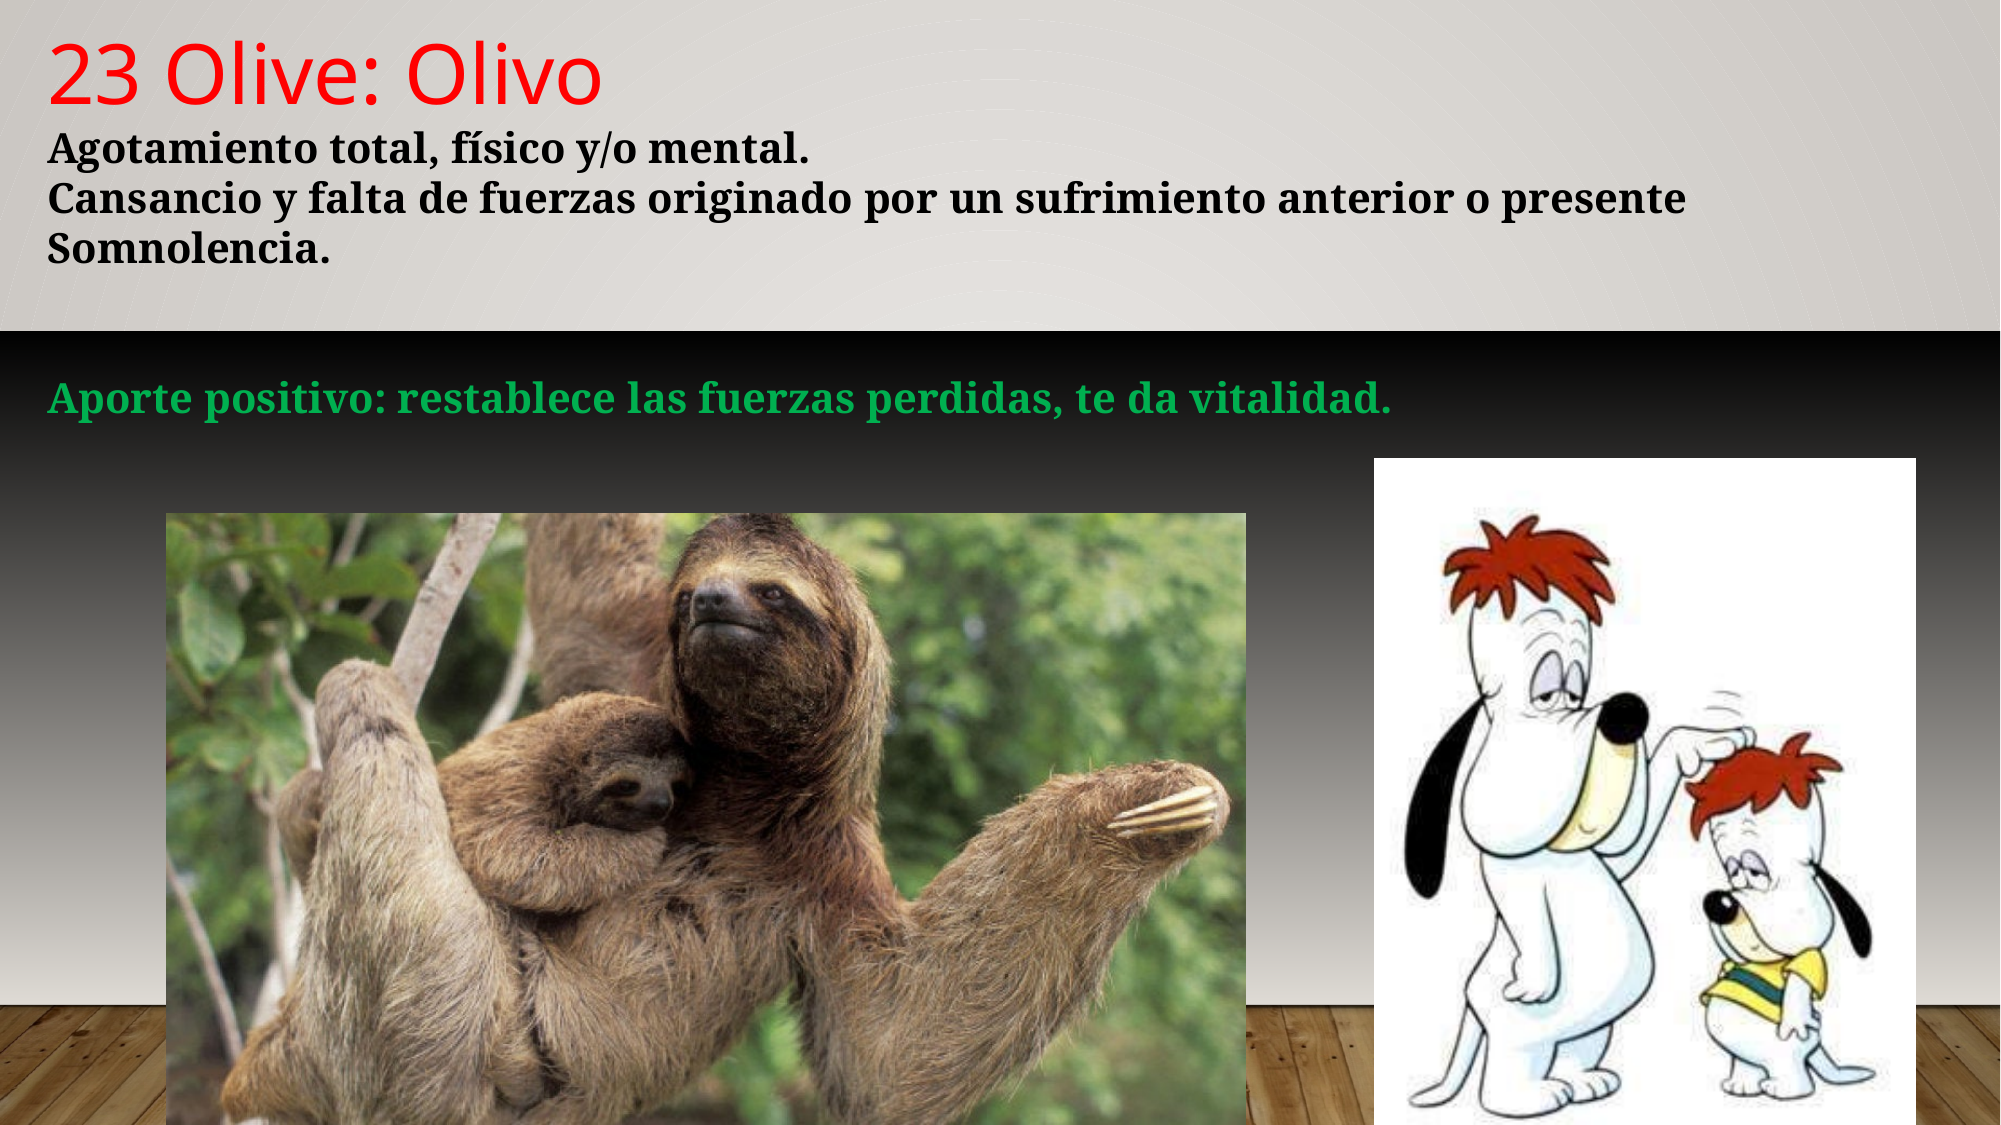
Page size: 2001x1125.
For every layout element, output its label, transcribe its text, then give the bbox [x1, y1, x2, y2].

picture [166, 513, 1246, 1125]
text_box 23 Olive: Olivo Agotamiento total, físico y/o mental. Cansancio y falta de fuerzas originado por un sufrimiento anterior o presente Somnolencia. Aporte positivo: restablece las fuerzas perdidas, te da vitalidad. [32, 14, 1744, 474]
picture [1374, 458, 1916, 1125]
